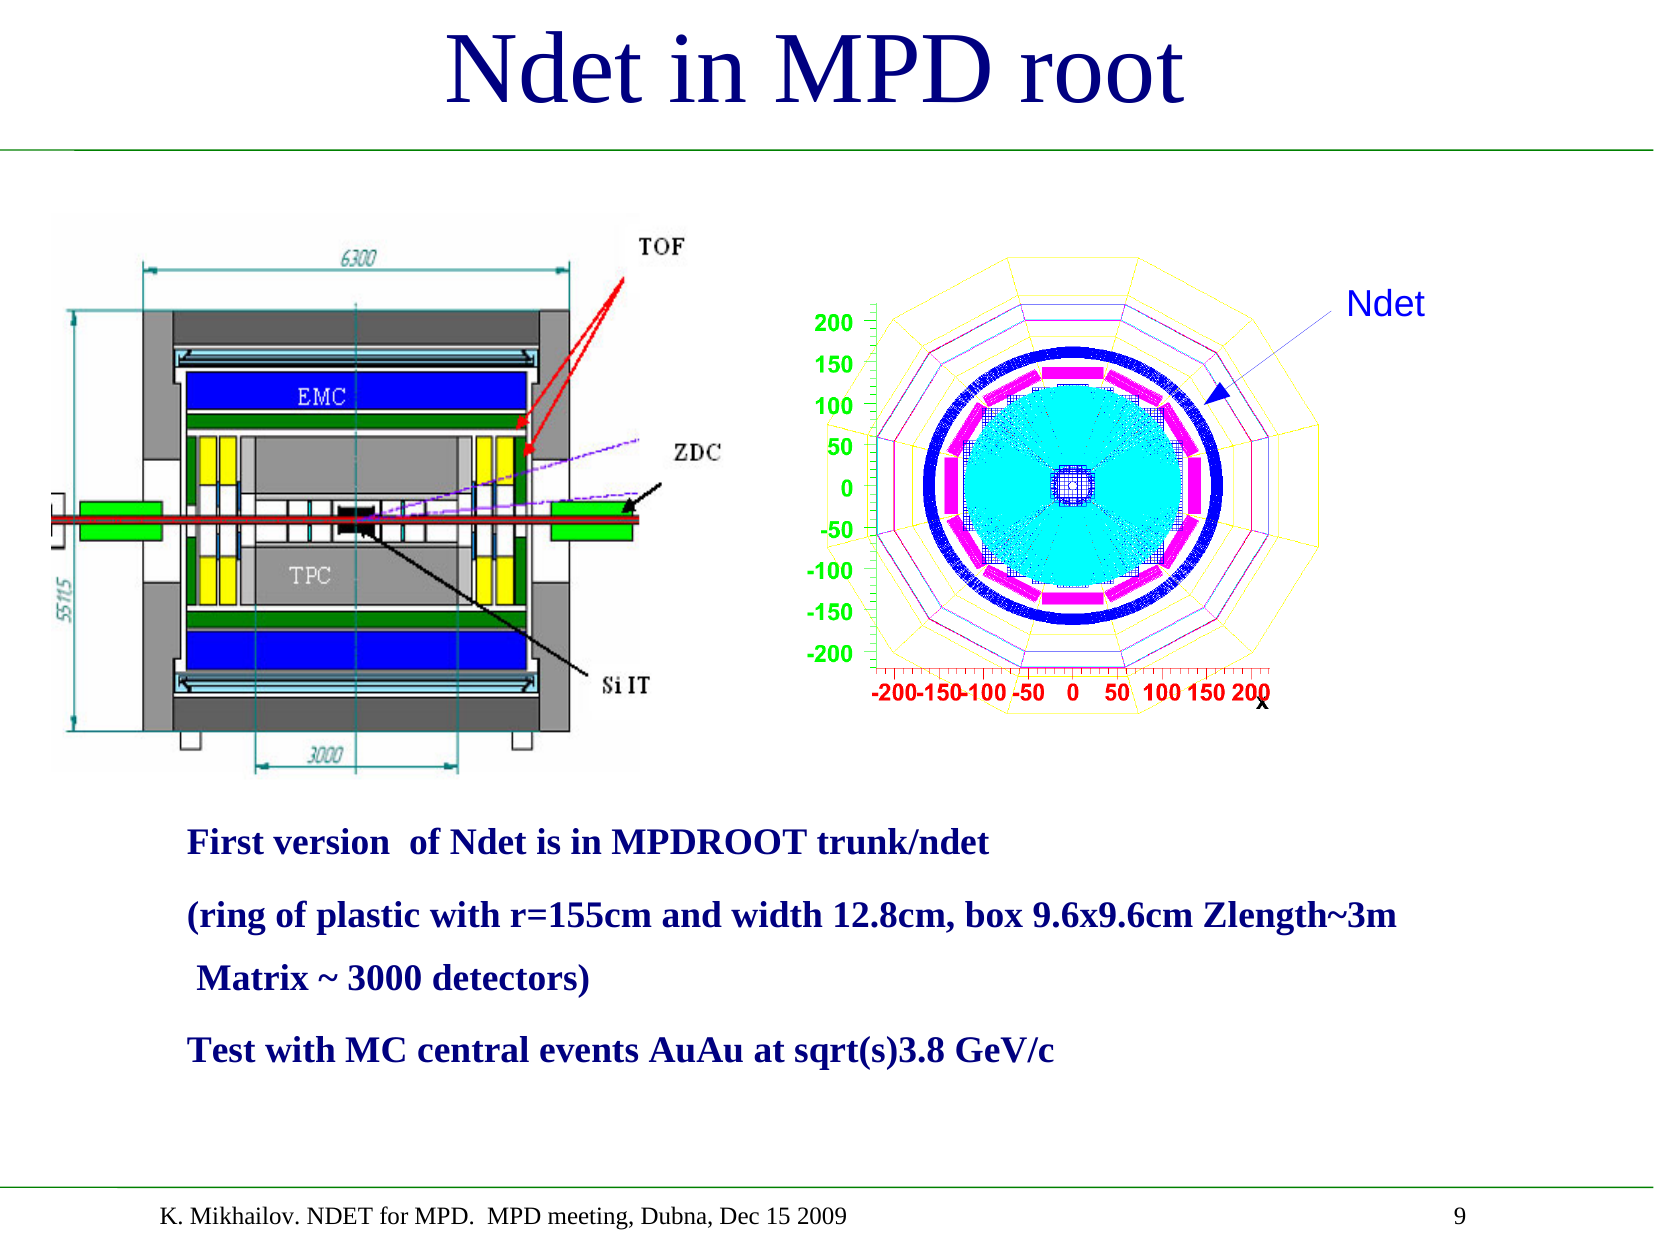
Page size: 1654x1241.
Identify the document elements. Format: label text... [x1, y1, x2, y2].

picture [51, 170, 1413, 801]
title Ndet in MPD root [71, 0, 1559, 142]
text_box K. Mikhailov. NDET for MPD. MPD meeting, Dubna, Dec 15 2009 4 [144, 1195, 1540, 1239]
text_box First version of Ndet is in MPDROOT trunk/ndet (ring of plastic with r=155cm and width 12.8cm, box 9.6x9.6cm Zlength~3m Matrix ~ 3000 detectors) Test with MC central events AuAu at sqrt(s)3.8 GeV/c [172, 813, 1417, 1088]
text_box Ndet [1331, 275, 1441, 333]
subtitle [82, 297, 1570, 1101]
